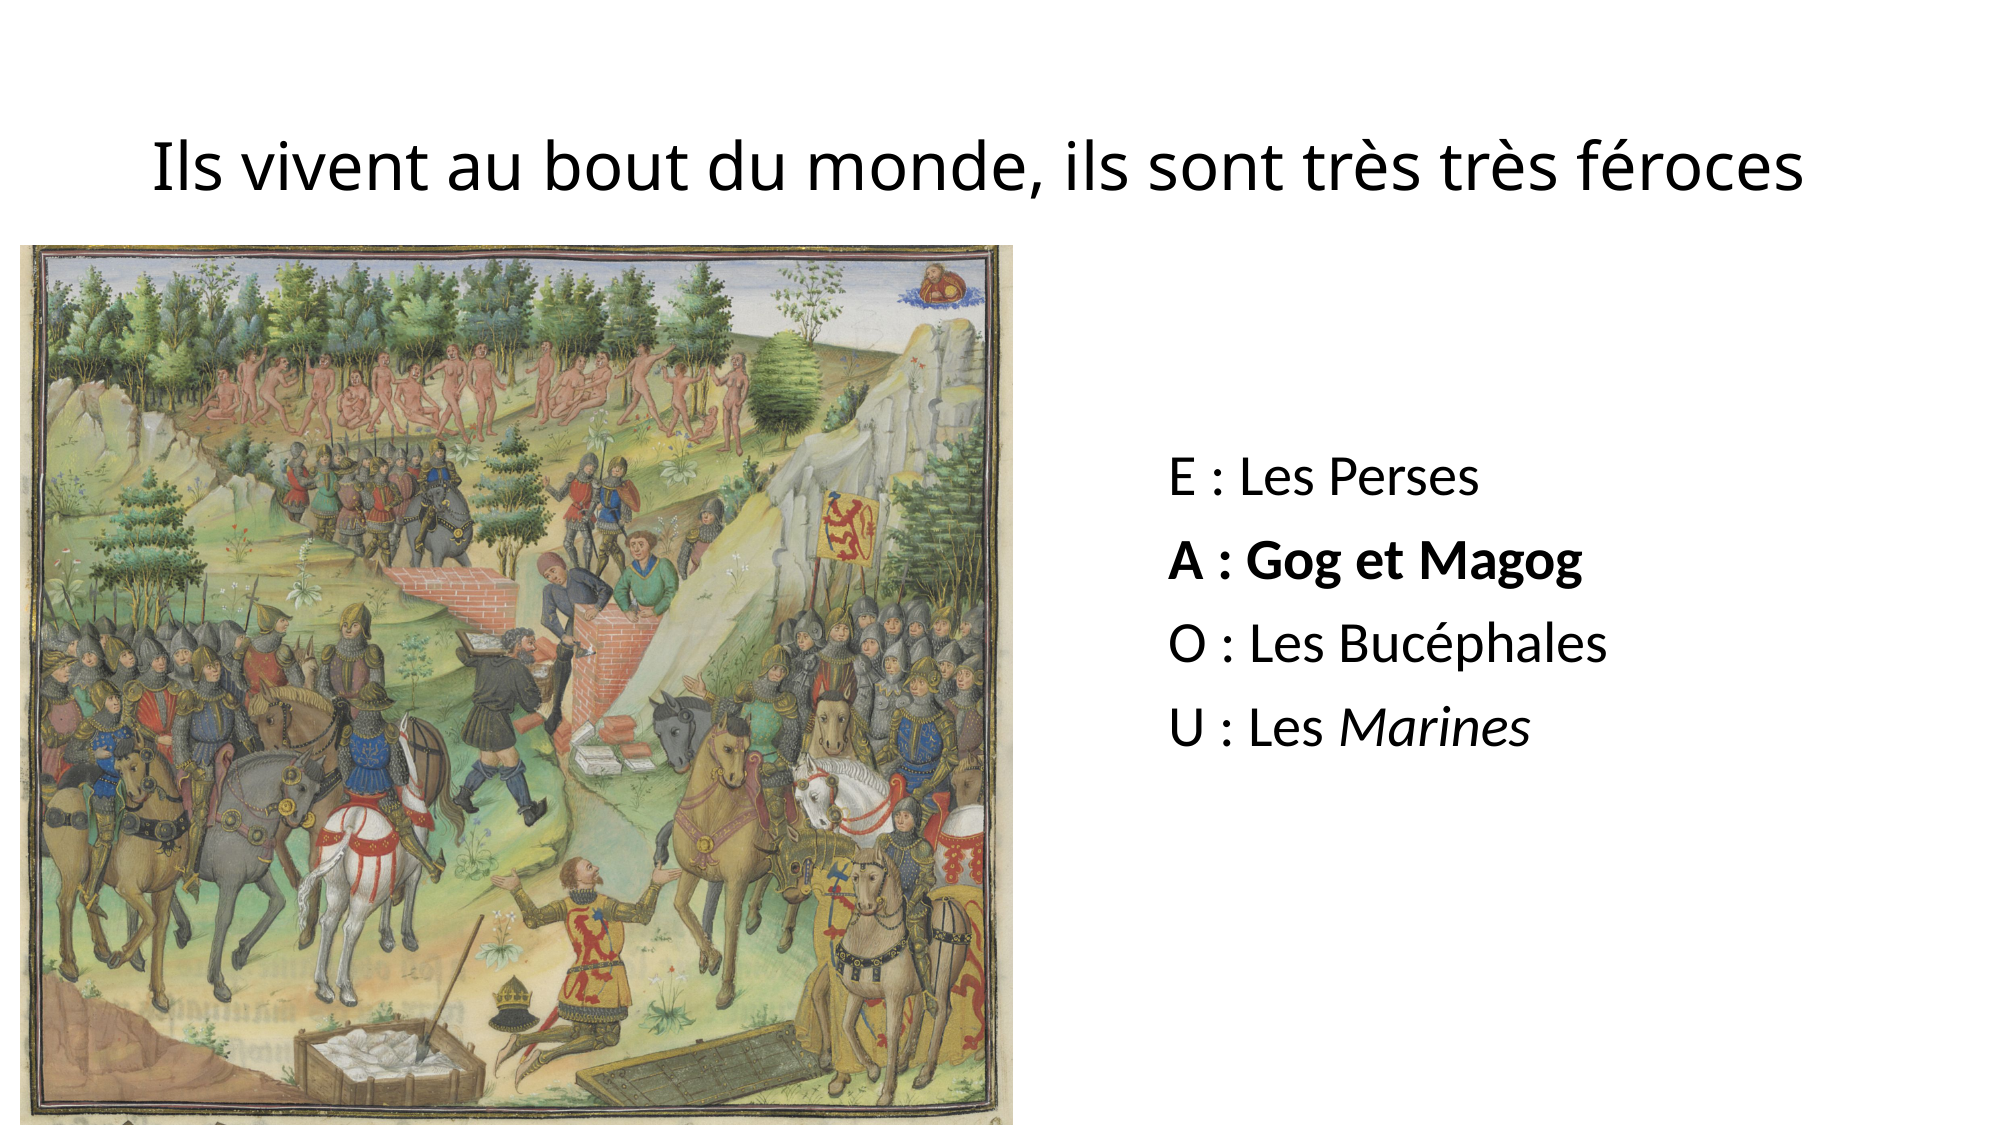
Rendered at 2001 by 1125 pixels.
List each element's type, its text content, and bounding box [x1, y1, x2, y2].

list E : Les Perses A : Gog et Magog O : Les Bucéphales U : Les Marines [1154, 437, 1863, 1014]
title Ils vivent au bout du monde, ils sont très très féroces [137, 59, 1863, 278]
picture [20, 245, 1013, 1125]
